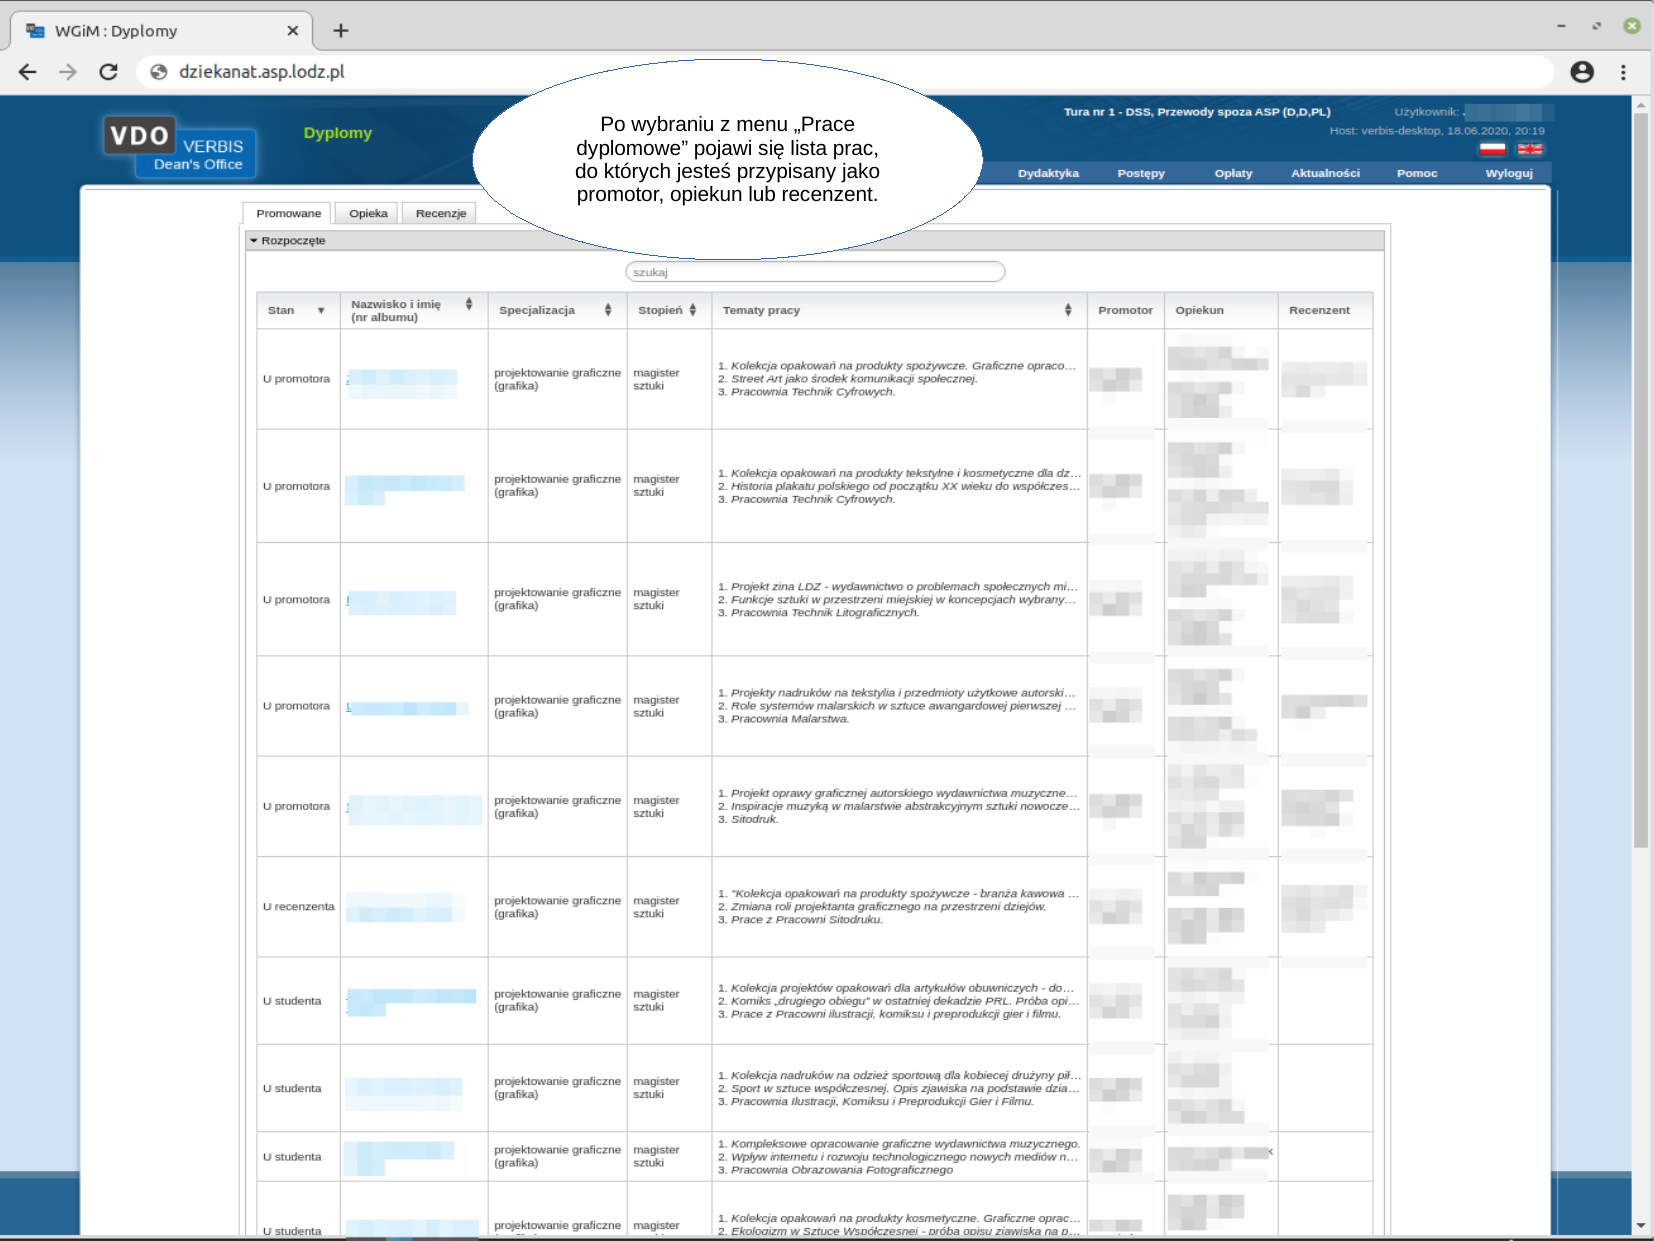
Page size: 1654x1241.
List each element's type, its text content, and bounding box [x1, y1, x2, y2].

text_box Po wybraniu z menu „Prace dyplomowe” pojawi się lista prac, do których jesteś przypisany jako promotor, opiekun lub recenzent. [472, 59, 984, 260]
picture [0, 0, 1654, 1241]
